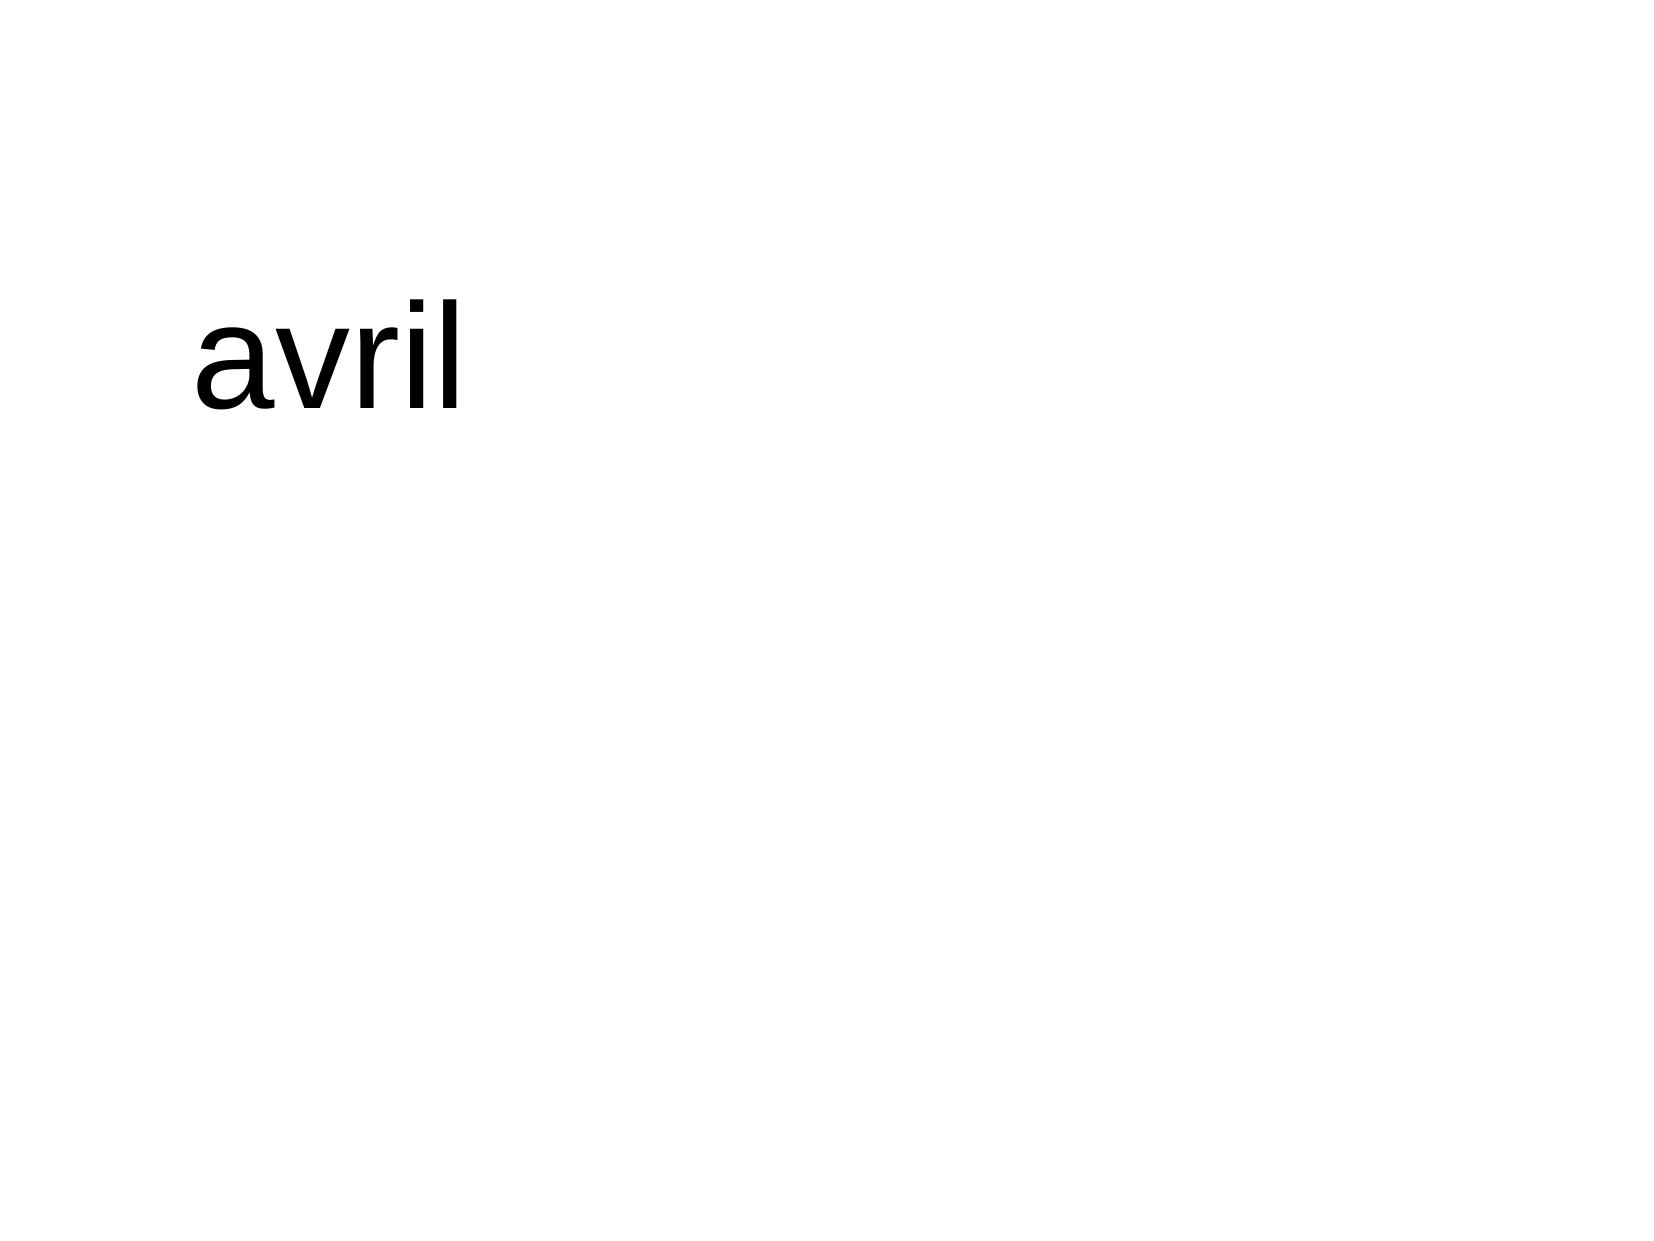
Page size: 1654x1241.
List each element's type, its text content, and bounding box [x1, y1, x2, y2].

text_box avril [177, 265, 1152, 449]
